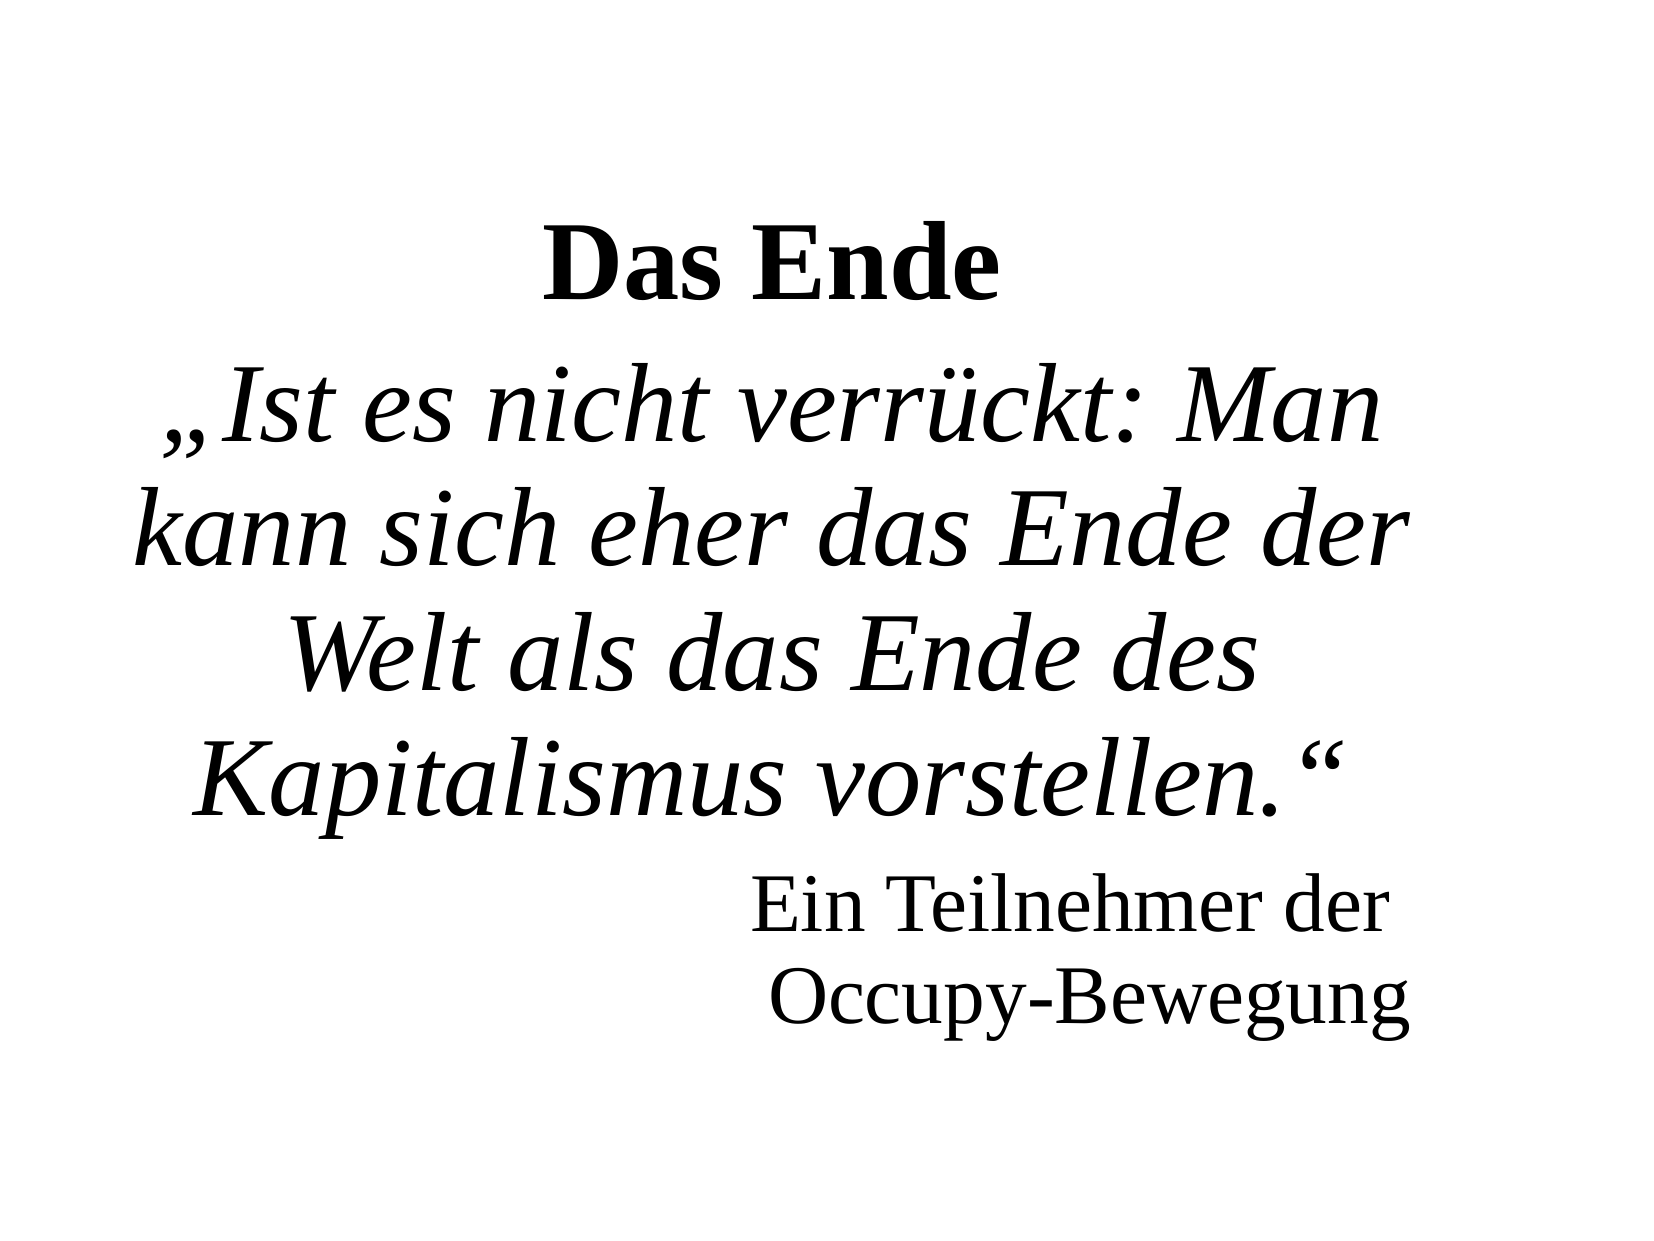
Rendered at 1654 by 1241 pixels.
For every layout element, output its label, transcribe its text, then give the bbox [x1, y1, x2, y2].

text_box Das Ende „Ist es nicht verrückt: Man kann sich eher das Ende der Welt als das Ende des Kapitalismus vorstellen.“ Ein Teilnehmer der Occupy-Bewegung [118, 191, 1536, 1109]
